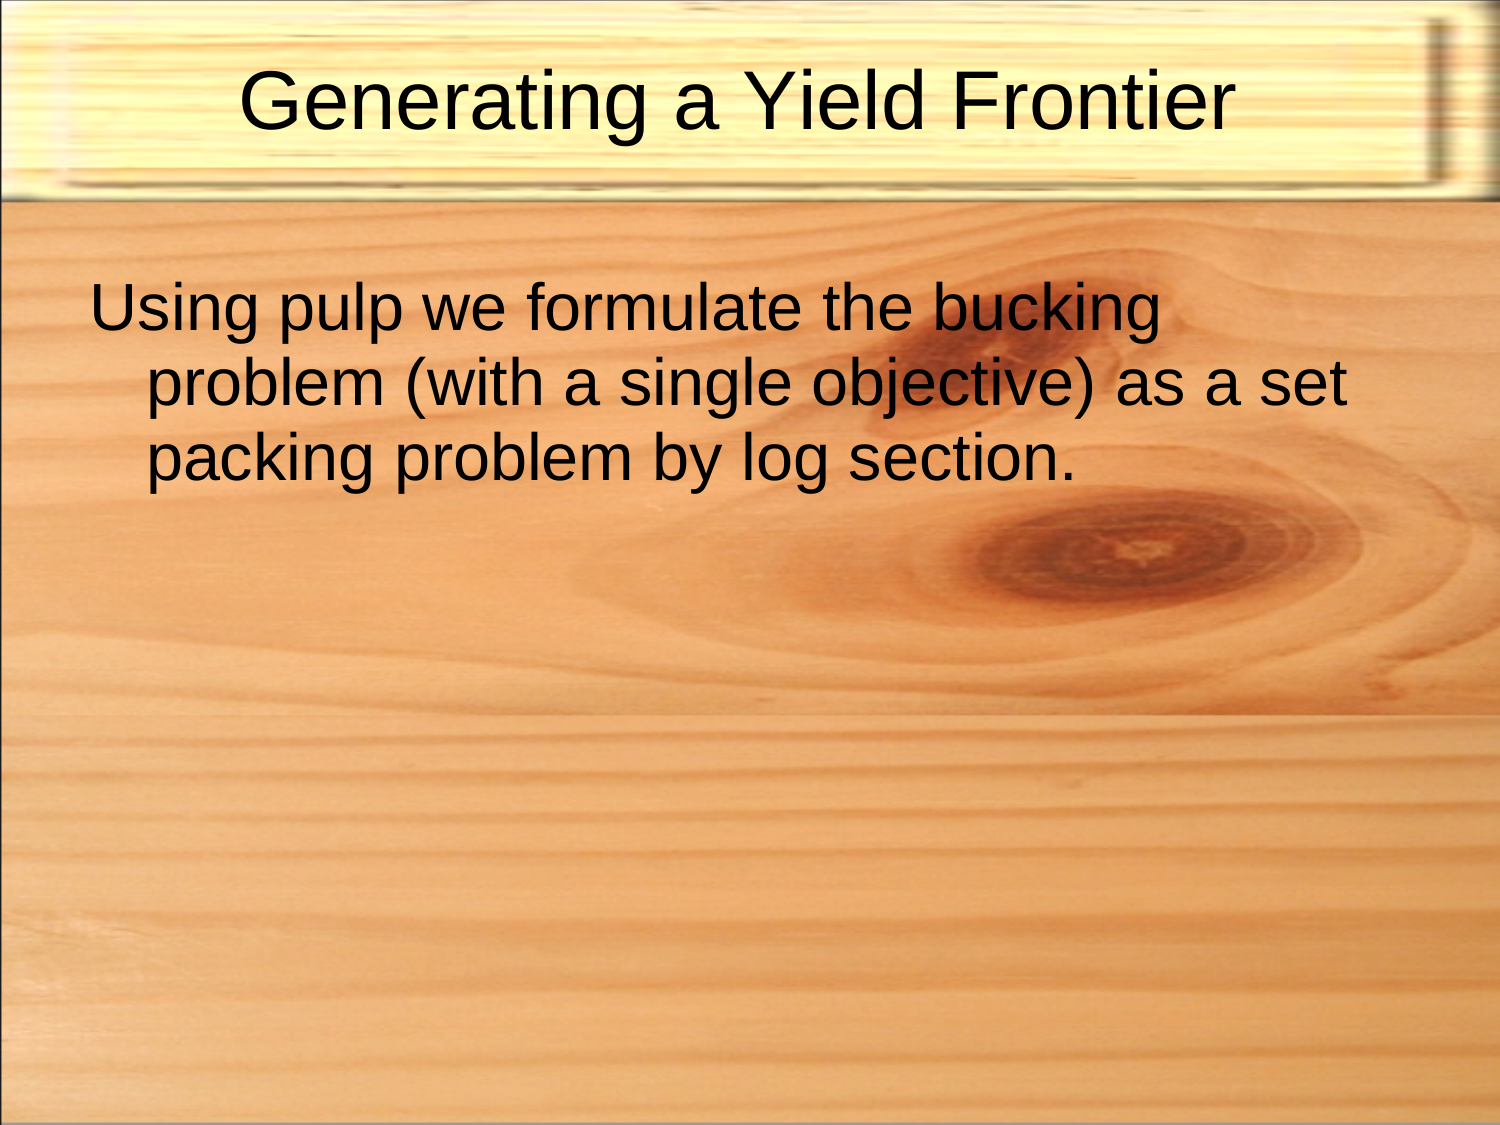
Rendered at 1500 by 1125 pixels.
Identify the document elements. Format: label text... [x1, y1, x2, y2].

title Generating a Yield Frontier [75, 7, 1426, 195]
list Using pulp we formulate the bucking problem (with a single objective) as a set packing problem by log section. [75, 262, 1426, 1006]
picture [0, 0, 1500, 1125]
